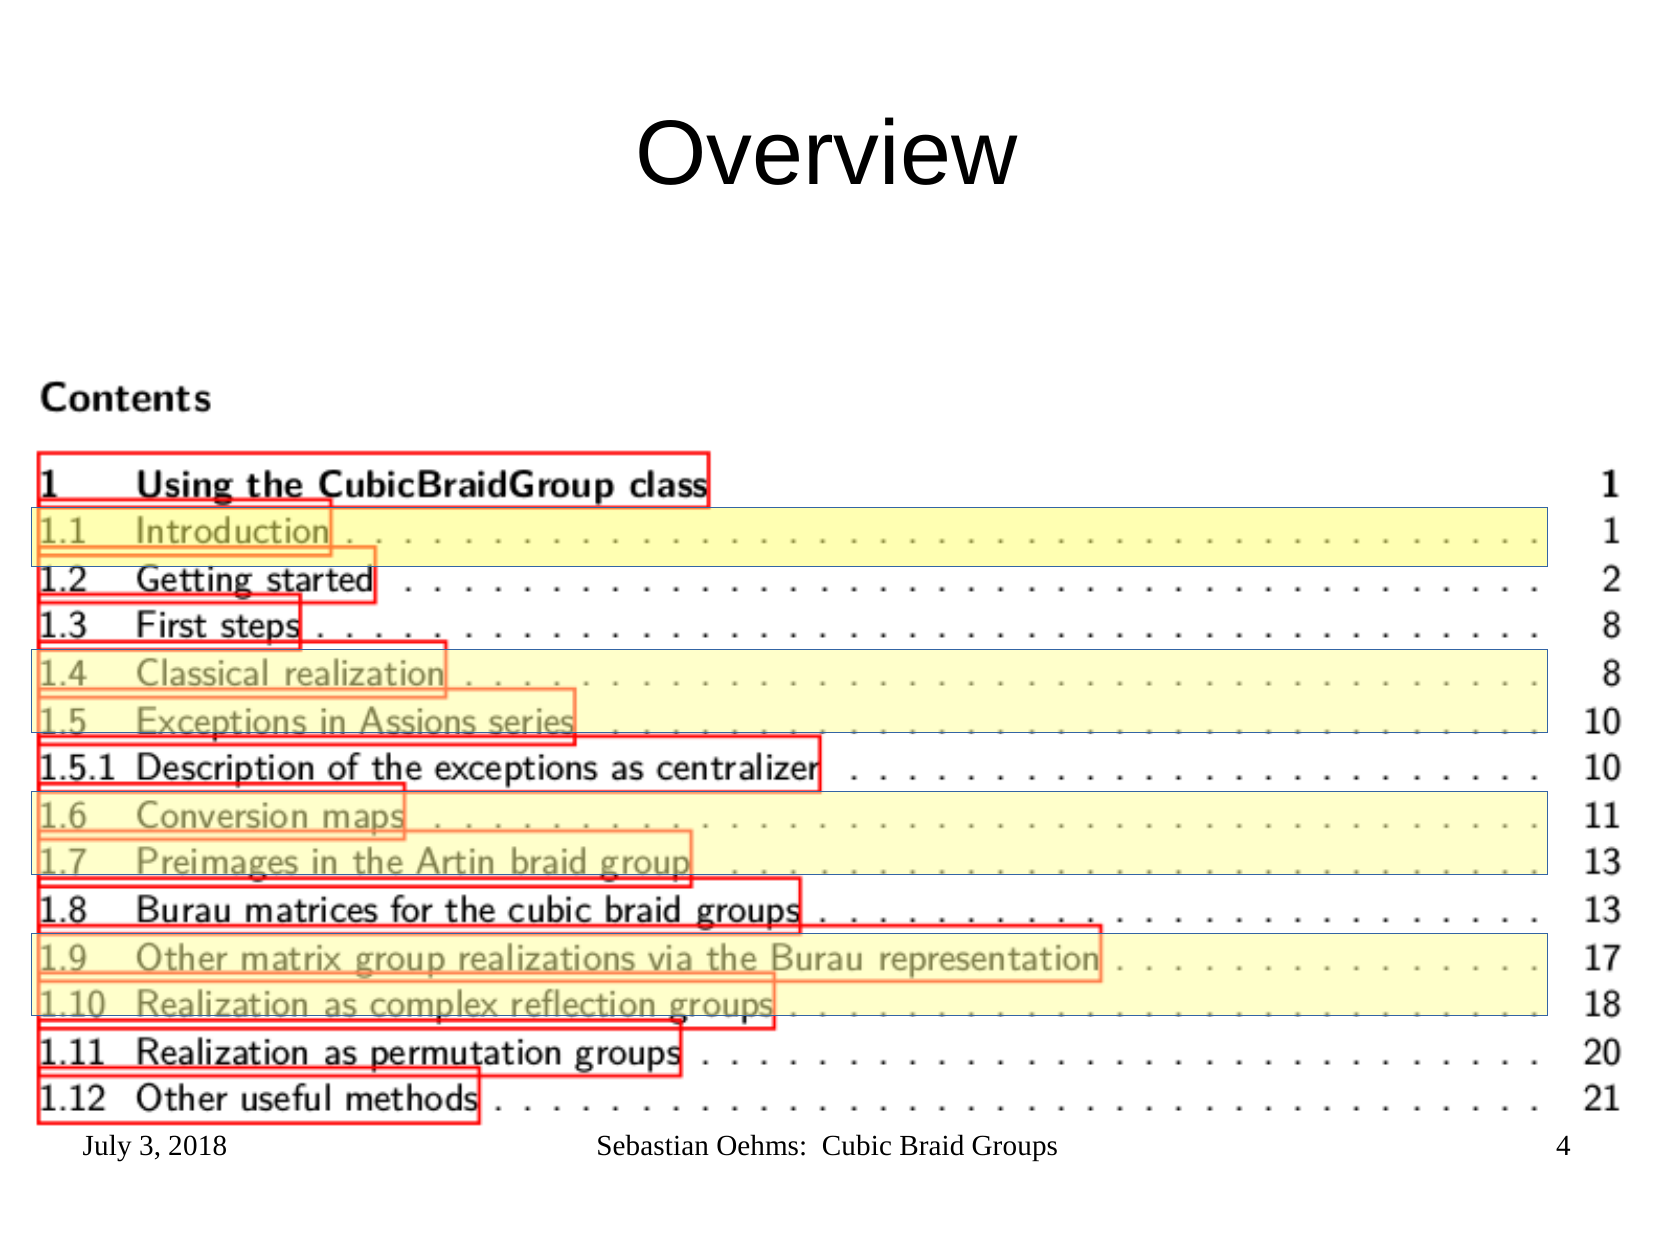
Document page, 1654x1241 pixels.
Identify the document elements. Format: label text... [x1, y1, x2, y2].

picture [31, 374, 1630, 1134]
text_box [31, 507, 1548, 567]
text_box [31, 649, 1548, 733]
text_box [31, 791, 1548, 875]
title Overview [82, 49, 1571, 257]
text_box [31, 933, 1548, 1016]
